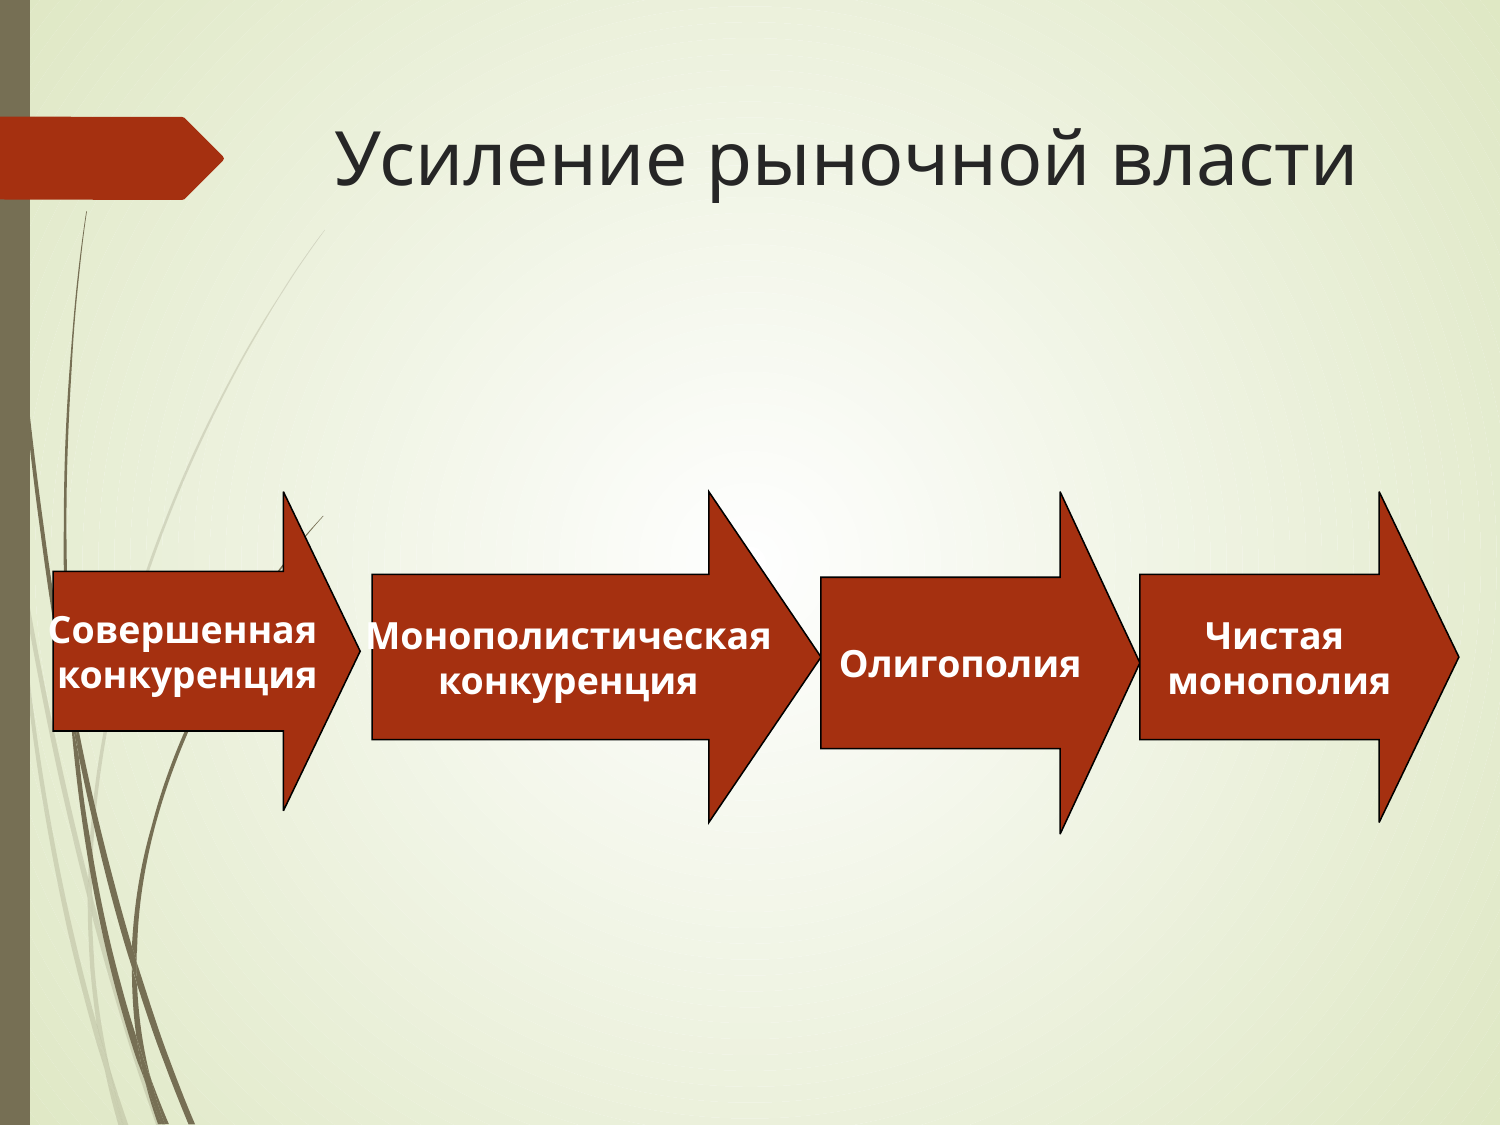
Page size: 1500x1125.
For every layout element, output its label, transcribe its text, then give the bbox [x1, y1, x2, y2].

text_box Олигополия [820, 491, 1139, 835]
text_box Монополистическая конкуренция [372, 491, 820, 823]
title Усиление рыночной власти [319, 102, 1400, 313]
text_box Совершенная конкуренция [53, 491, 361, 811]
text_box Чистая монополия [1139, 491, 1459, 823]
